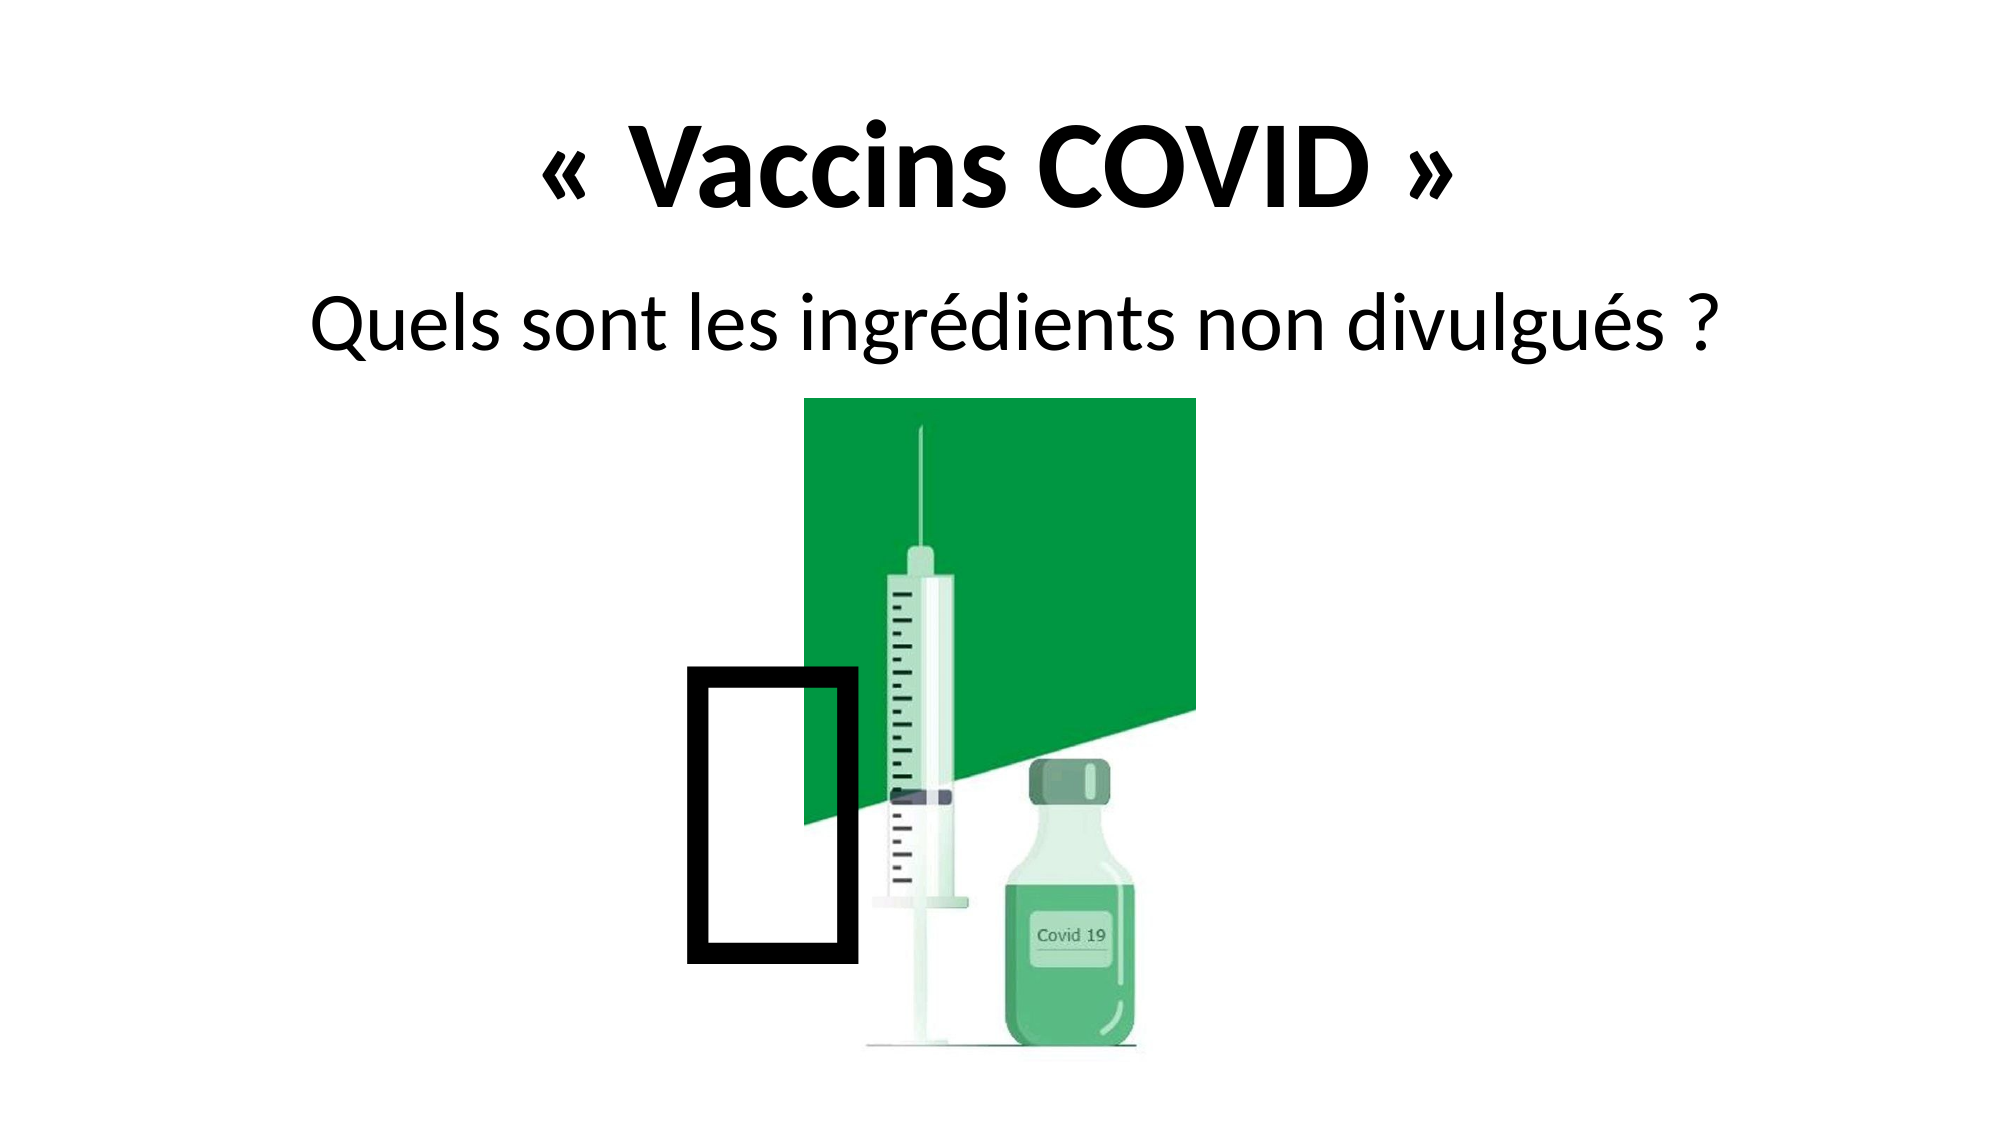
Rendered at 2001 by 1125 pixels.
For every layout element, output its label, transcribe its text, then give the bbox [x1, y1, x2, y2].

subtitle Quels sont les ingrédients non divulgués ? [253, 271, 1780, 422]
text_box 🔎 [634, 541, 914, 1056]
title « Vaccins COVID » [249, 0, 1750, 392]
picture [804, 398, 1196, 1078]
